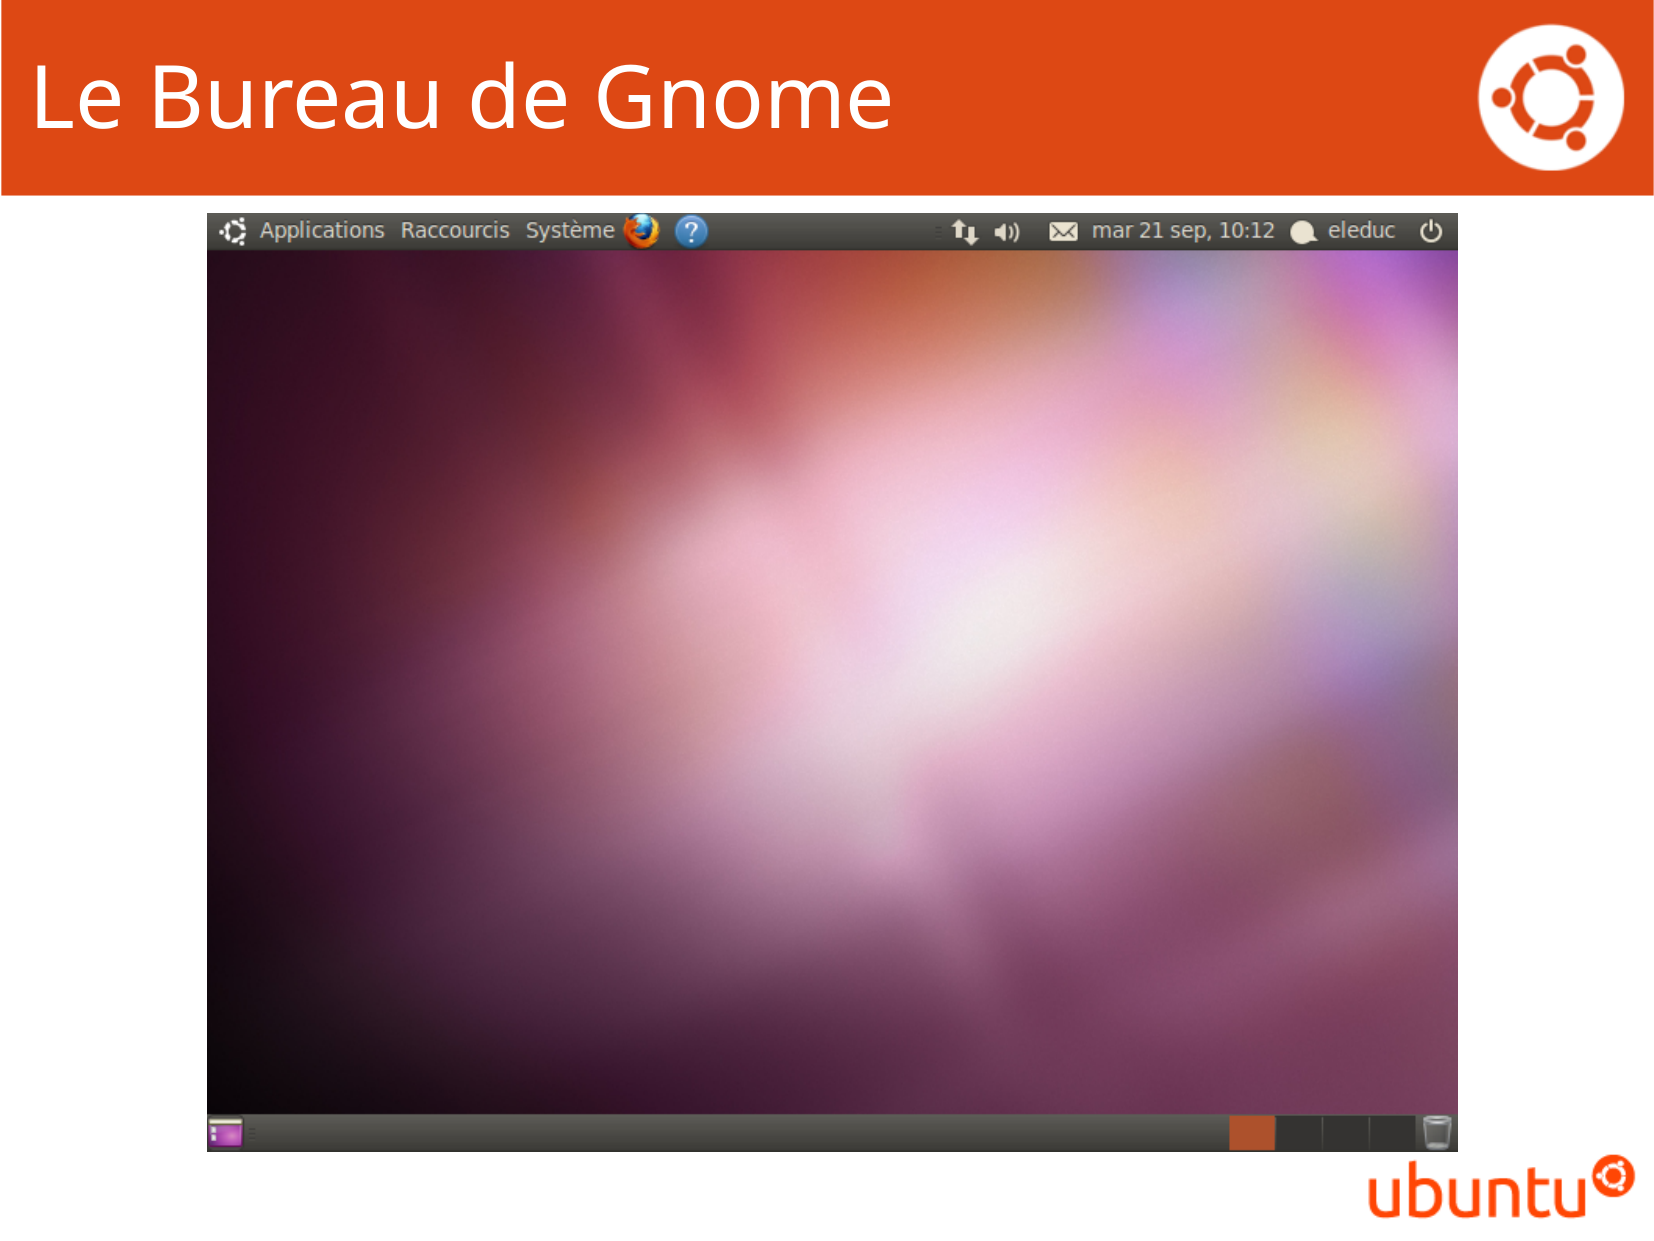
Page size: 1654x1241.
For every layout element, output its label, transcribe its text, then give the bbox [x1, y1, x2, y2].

title Le Bureau de Gnome [29, 11, 1459, 178]
picture [0, 0, 1654, 1241]
